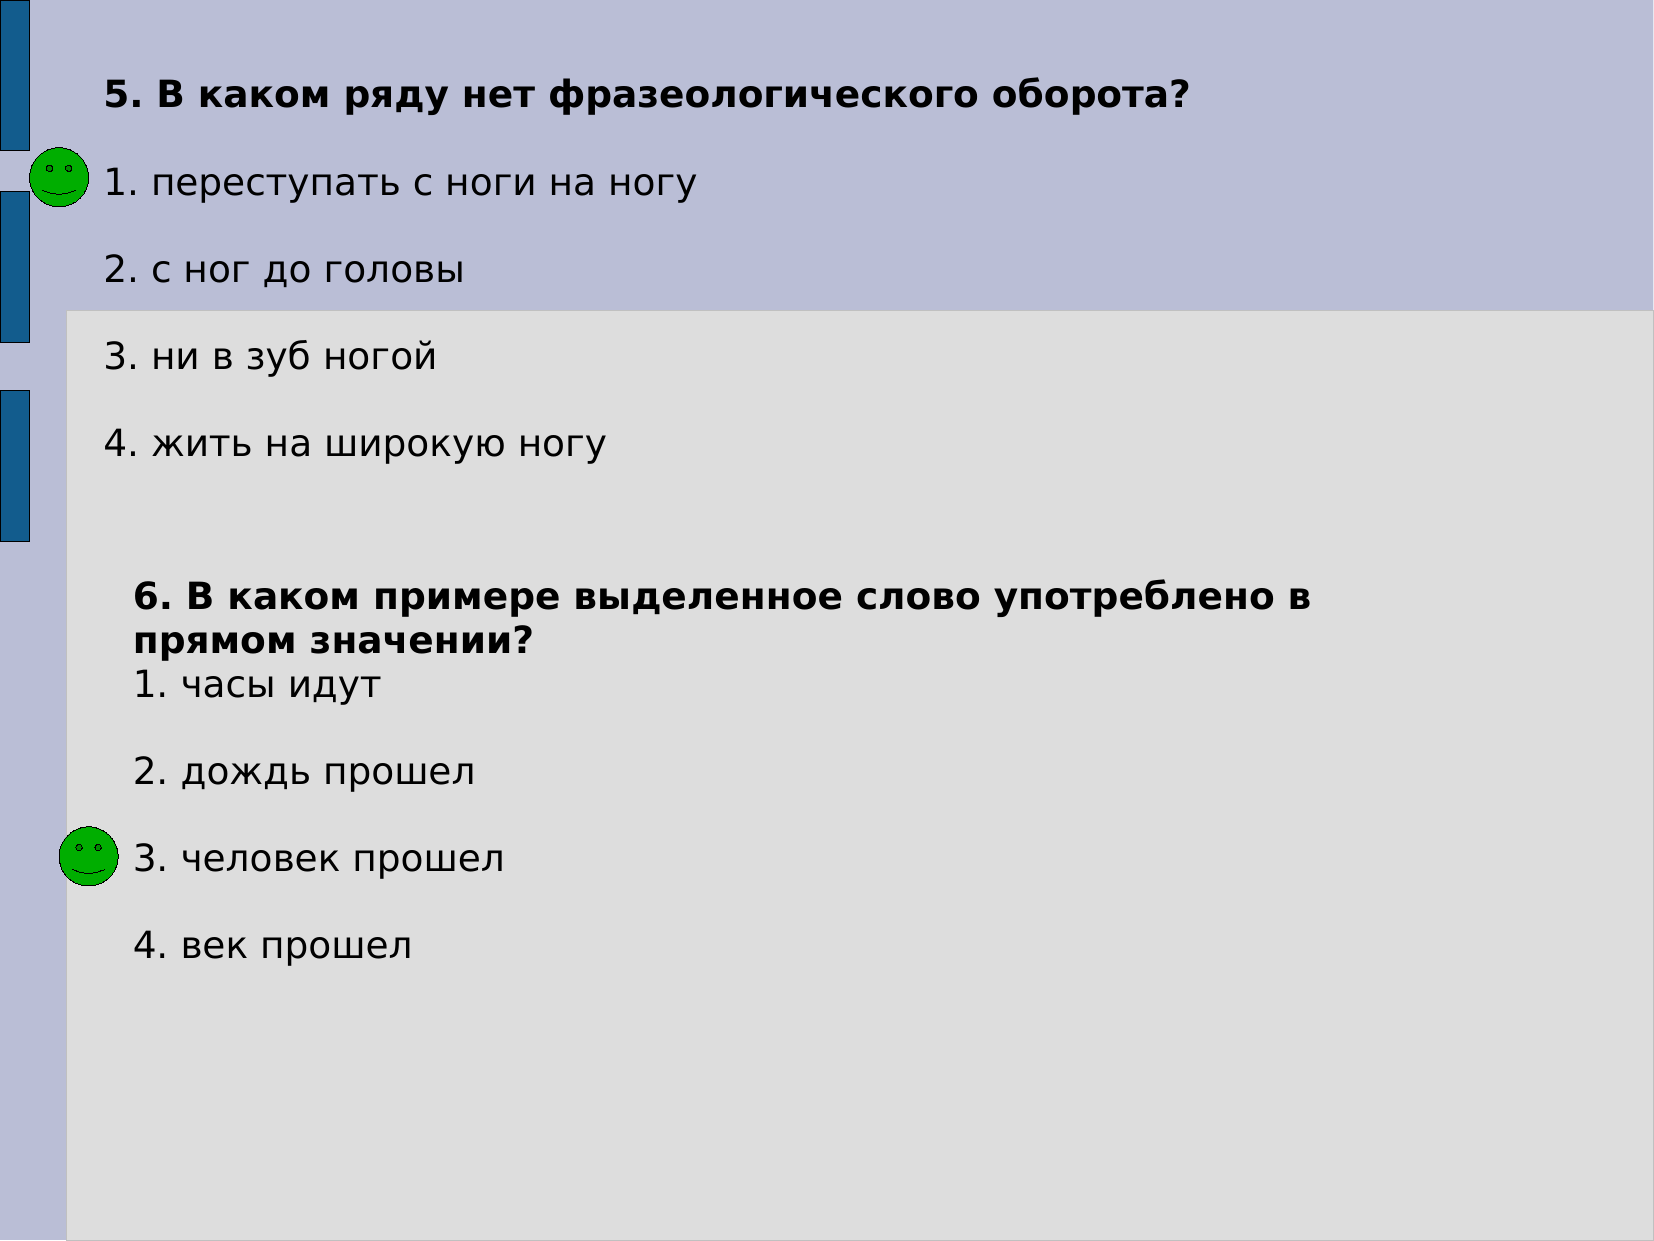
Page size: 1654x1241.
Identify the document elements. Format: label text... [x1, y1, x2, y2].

text_box [29, 147, 89, 207]
text_box [118, 561, 1536, 635]
text_box [59, 826, 119, 886]
text_box 5. В каком ряду нет фразеологического оборота? 1. переступать с ноги на ногу 2. с ног до головы 3. ни в зуб ногой 4. жить на широкую ногу [88, 65, 1565, 473]
text_box 6. В каком примере выделенное слово употреблено в прямом значении? 1. часы идут 2. дождь прошел 3. человек прошел 4. век прошел [118, 567, 1477, 975]
